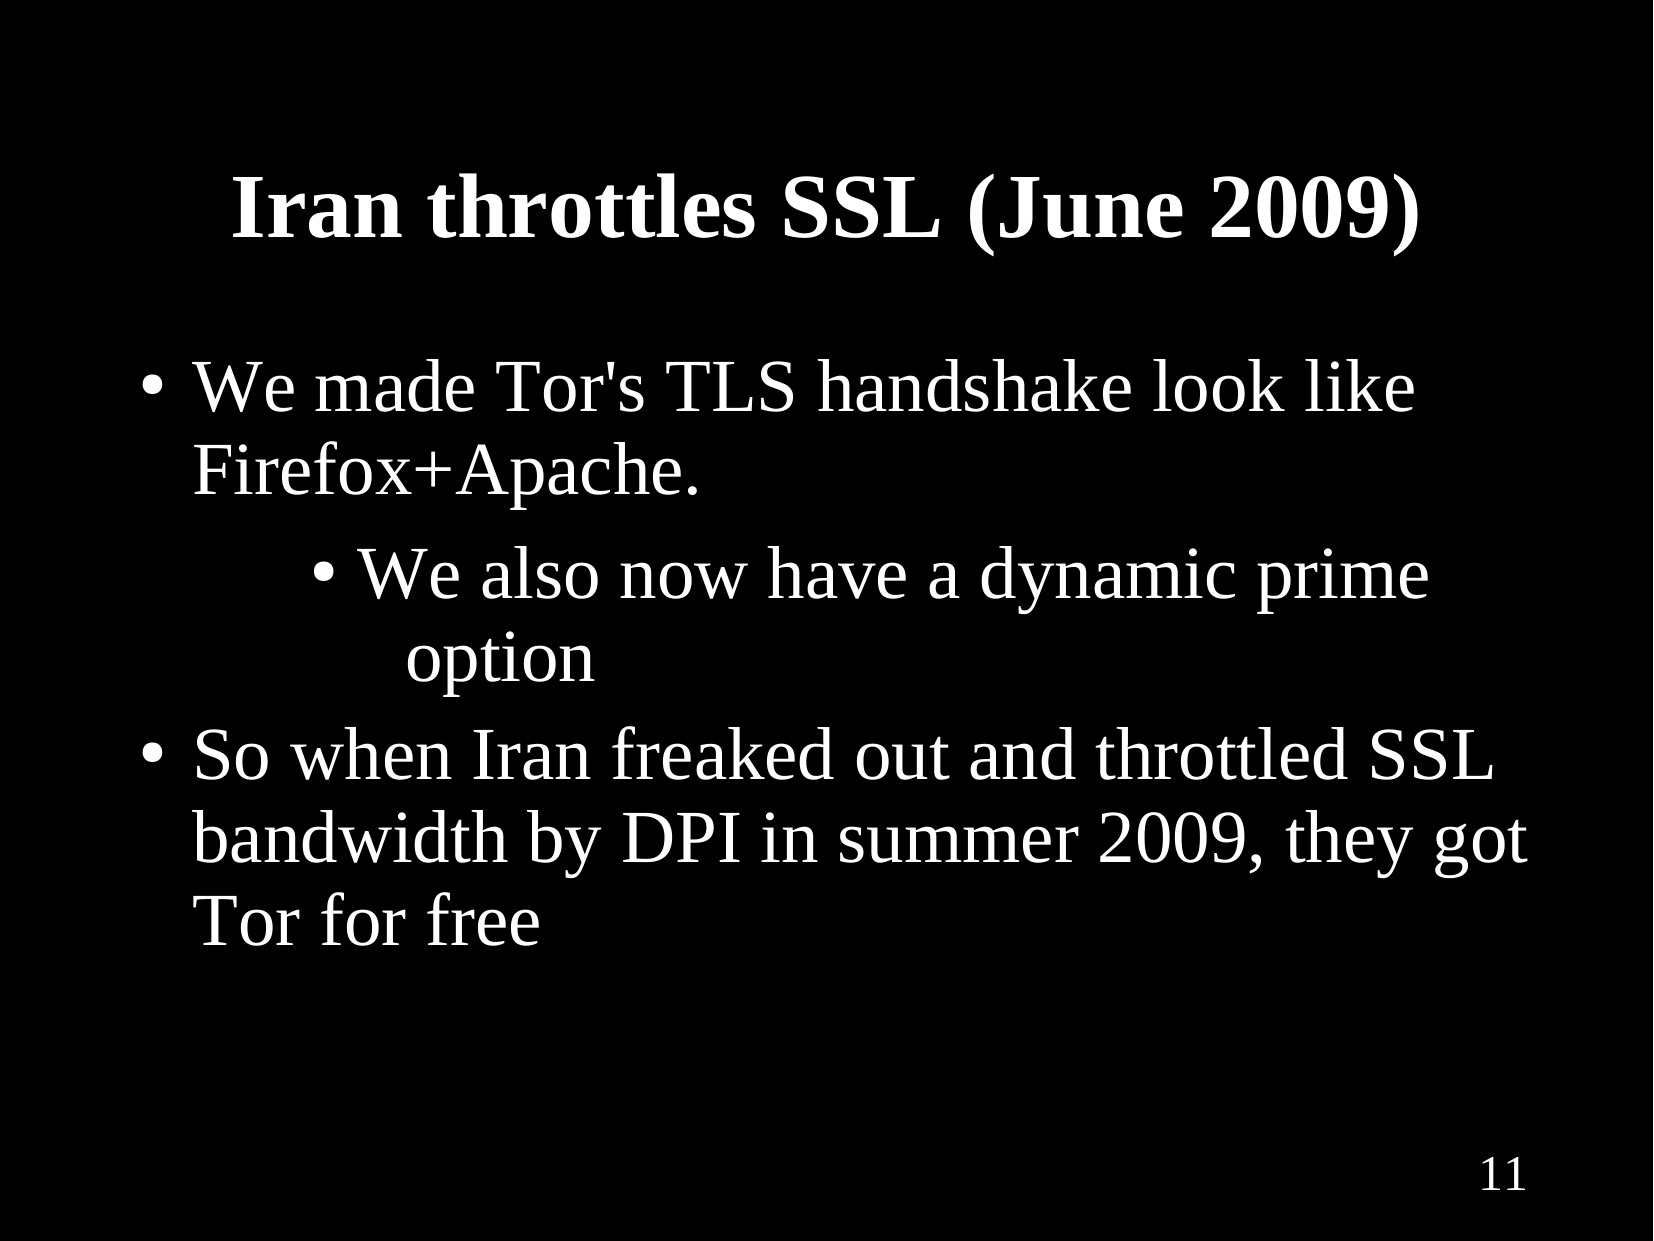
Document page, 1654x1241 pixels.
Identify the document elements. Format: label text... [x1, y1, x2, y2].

list We made Tor's TLS handshake look like Firefox+Apache. We also now have a dynamic prime option So when Iran freaked out and throttled SSL bandwidth by DPI in summer 2009, they got Tor for free [121, 344, 1534, 1127]
title Iran throttles SSL (June 2009) [121, 102, 1534, 311]
